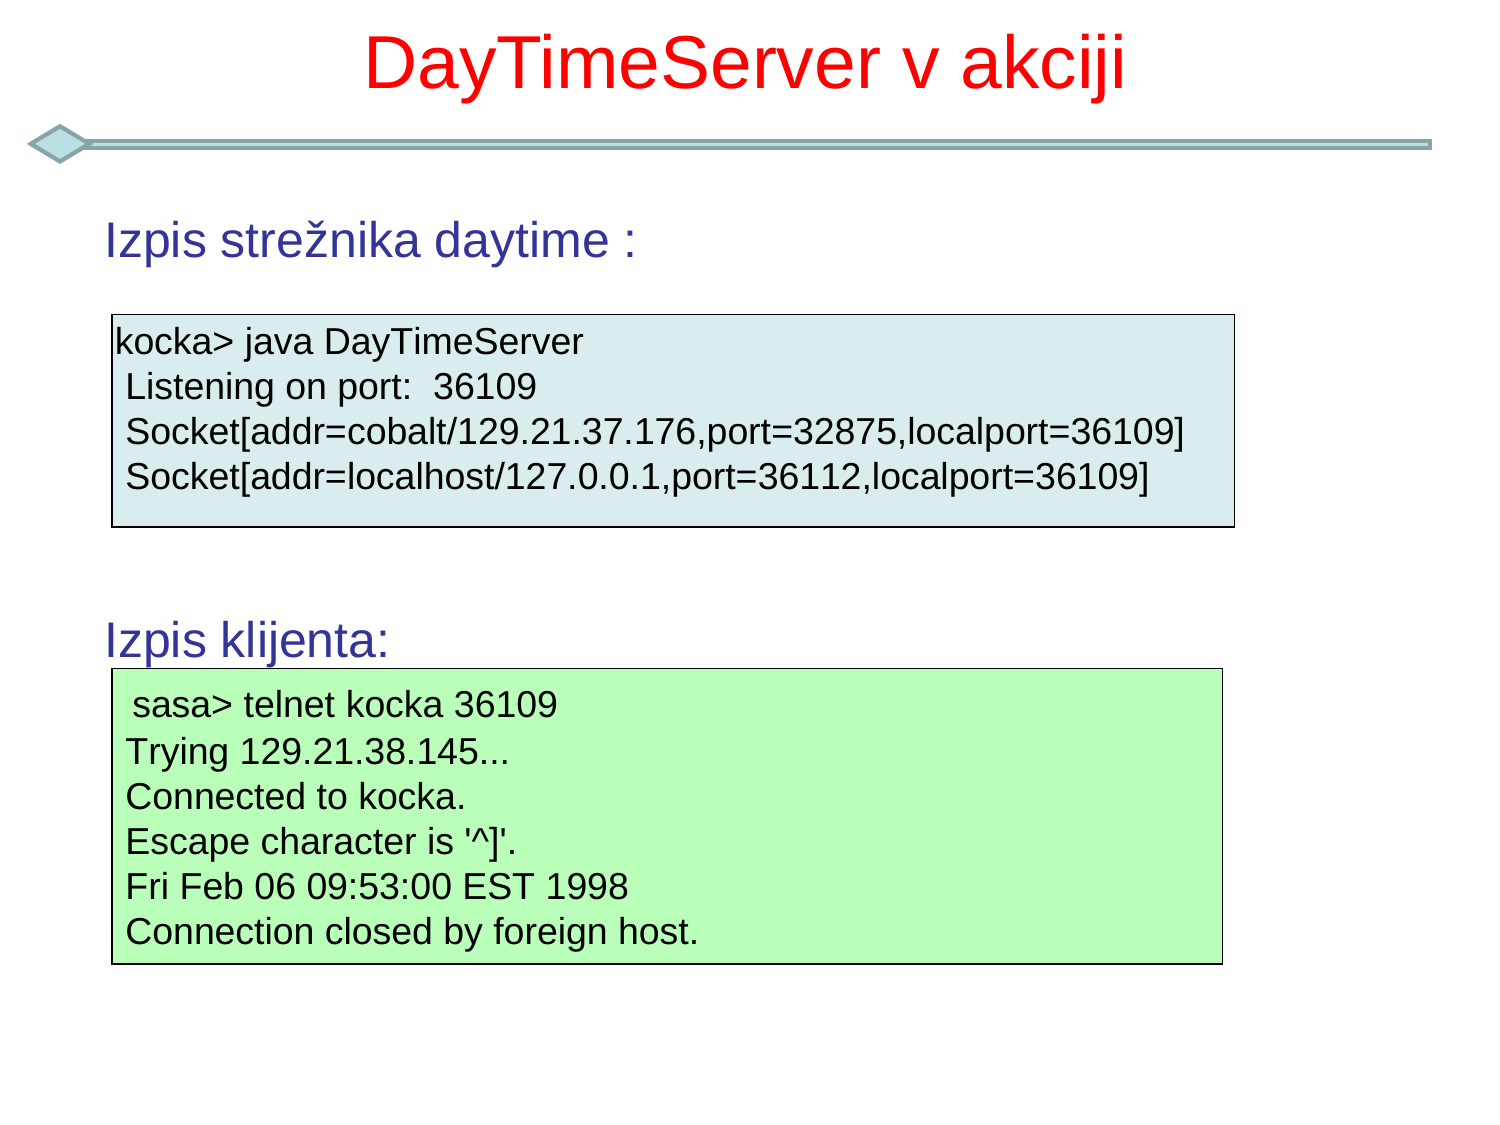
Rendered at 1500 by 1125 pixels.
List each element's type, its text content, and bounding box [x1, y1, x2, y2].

text_box [1201, 668, 1223, 965]
text_box Izpis strežnika daytime : kocka> java DayTimeServer Listening on port: 36109 Socket[addr=cobalt/129.21.37.176,port=32875,localport=36109] Socket[addr=localhost/127.0.0.1,port=36112,localport=36109] Izpis klijenta: sasa> telnet kocka 36109 Trying 129.21.38.145... Connected to kocka. Escape character is '^]'. Fri Feb 06 09:53:00 EST 1998 Connection closed by foreign host. [89, 199, 1201, 1010]
title DayTimeServer v akciji [70, 0, 1421, 118]
text_box [1201, 314, 1235, 528]
